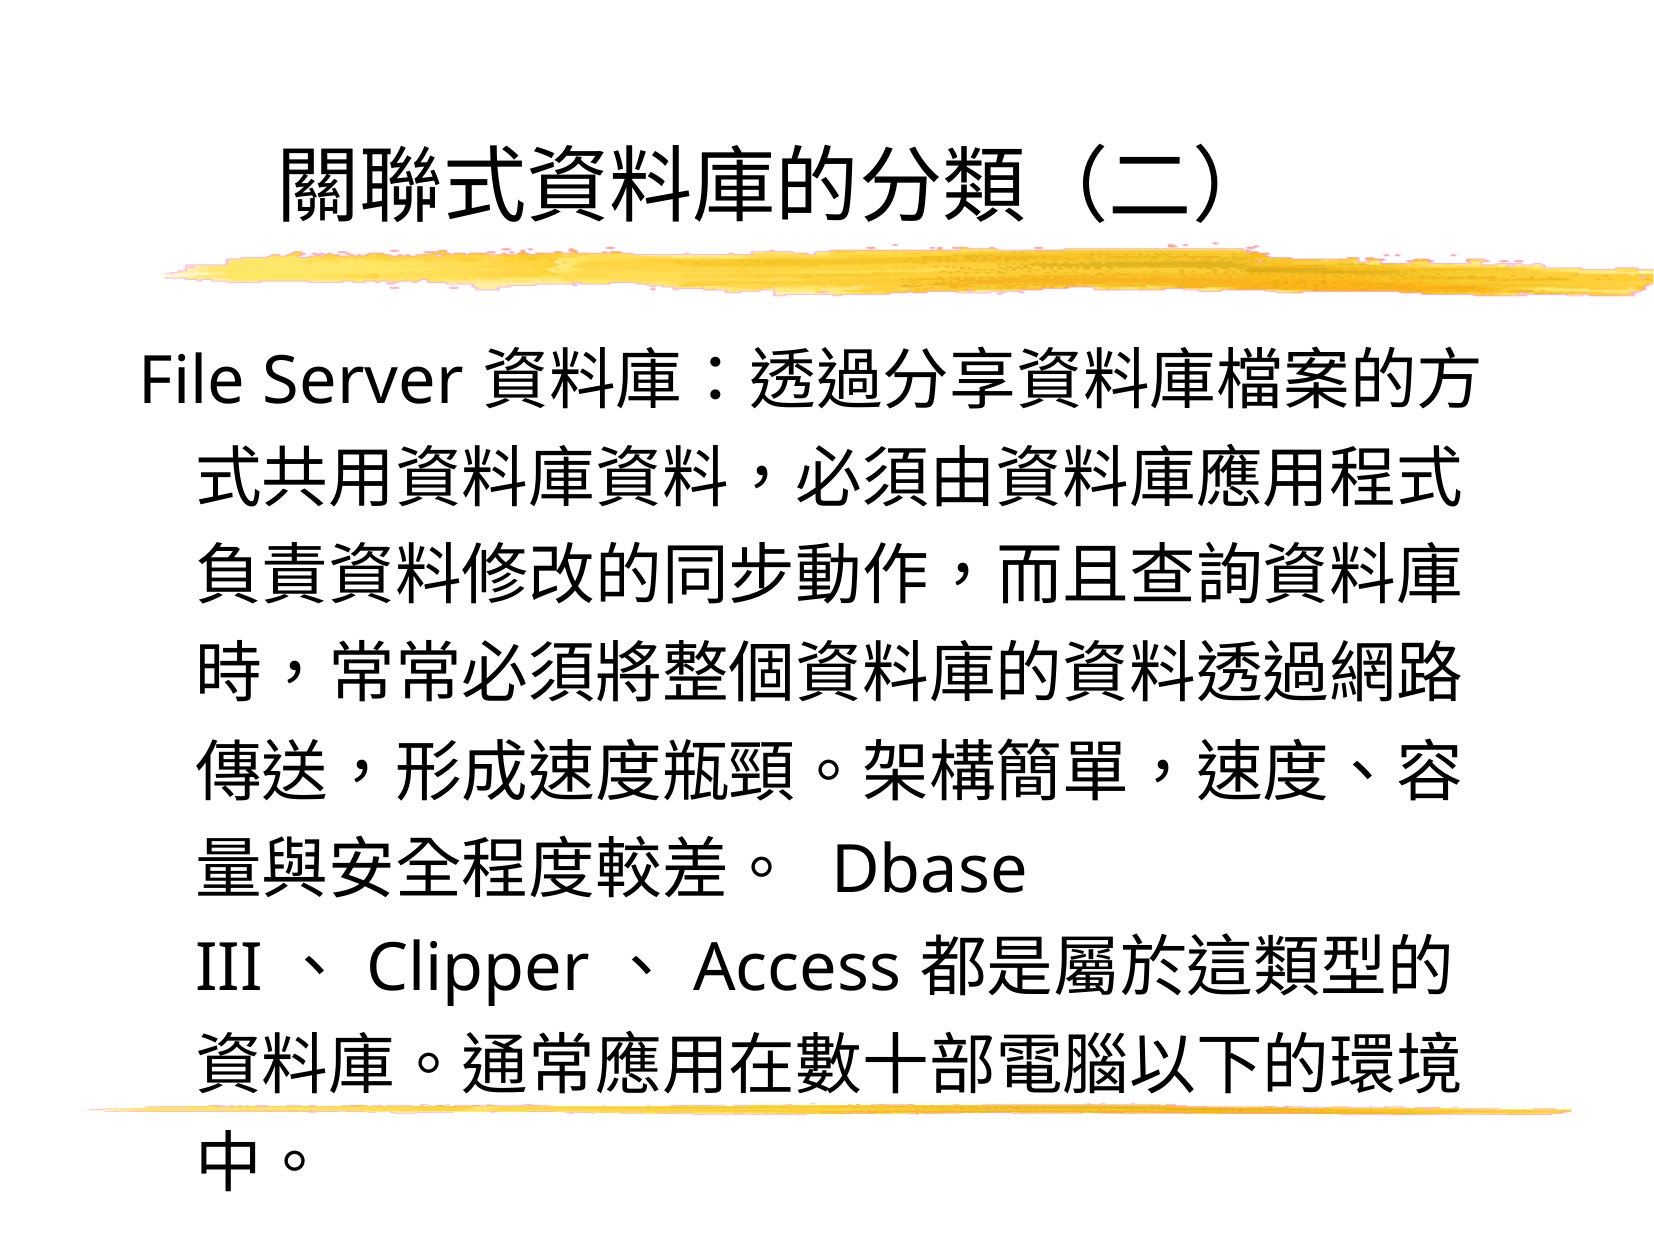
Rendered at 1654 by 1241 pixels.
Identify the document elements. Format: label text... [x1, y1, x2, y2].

picture [165, 237, 1654, 308]
picture [82, 1102, 1571, 1117]
list File Server資料庫：透過分享資料庫檔案的方式共用資料庫資料，必須由資料庫應用程式負責資料修改的同步動作，而且查詢資料庫時，常常必須將整個資料庫的資料透過網路傳送，形成速度瓶頸。架構簡單，速度、容量與安全程度較差。 Dbase III、Clipper、Access都是屬於這類型的資料庫。通常應用在數十部電腦以下的環境中。 [124, 316, 1530, 1065]
title 關聯式資料庫的分類（二） [73, 41, 1479, 249]
